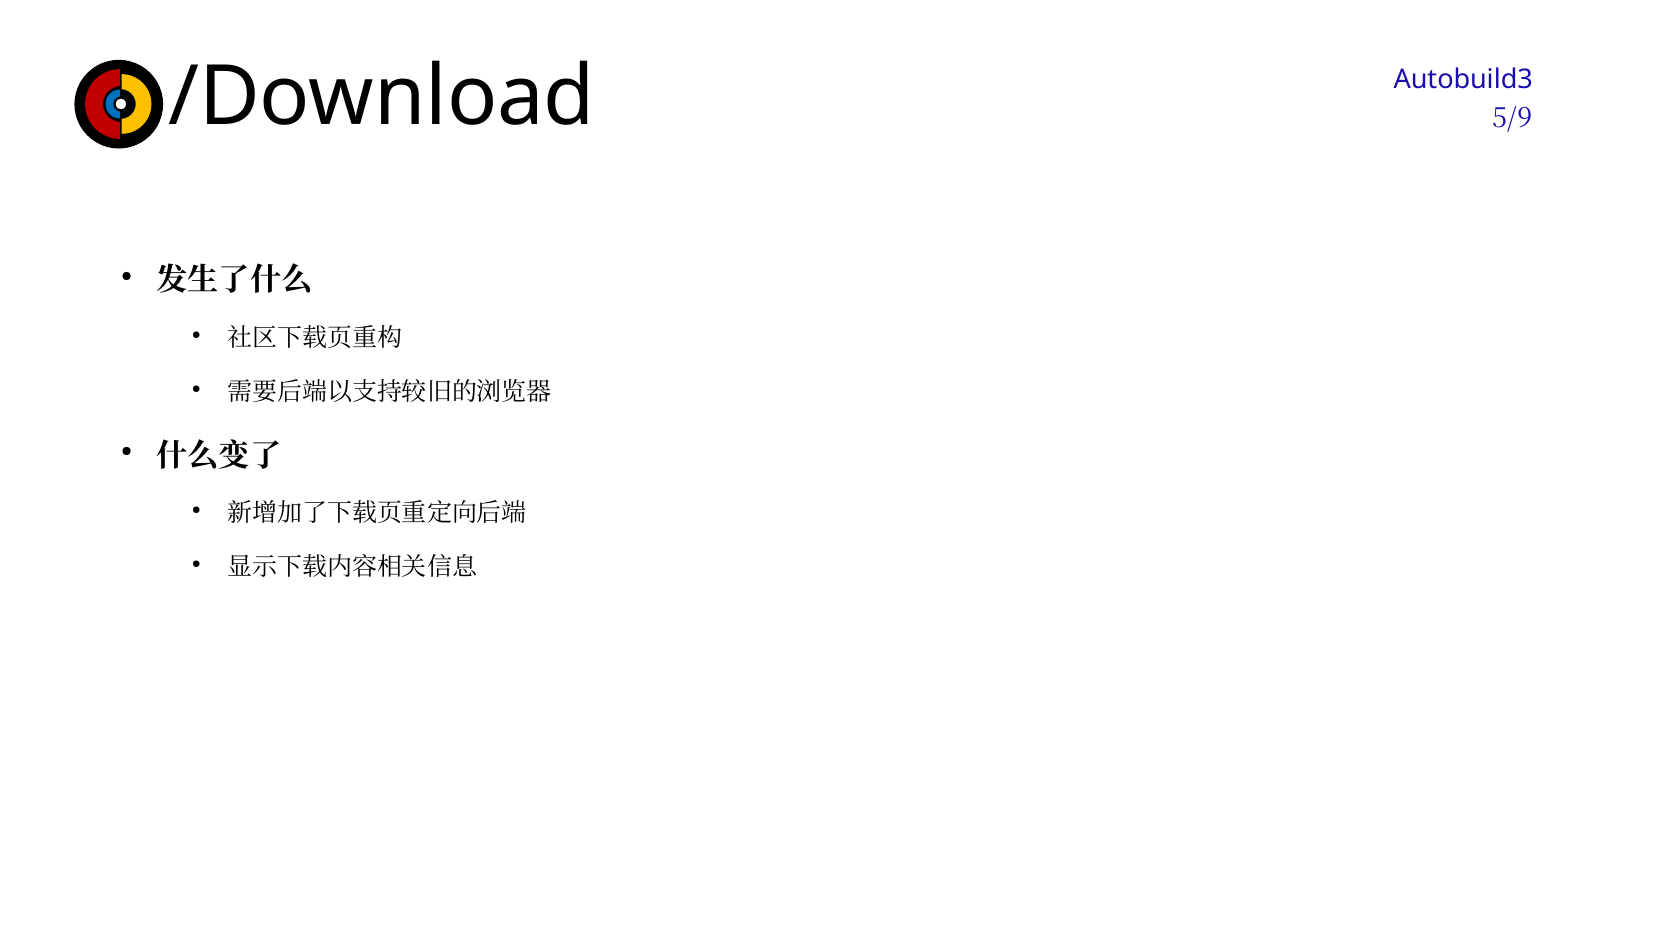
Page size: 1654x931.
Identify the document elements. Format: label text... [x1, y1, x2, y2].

picture [71, 57, 153, 151]
text_box Autobuild3 <编号>/9 [1378, 52, 1600, 223]
text_box 发生了什么 社区下载页重构 需要后端以支持较旧的浏览器 什么变了 新增加了下载页重定向后端 显示下载内容相关信息 [106, 224, 992, 807]
text_box /Download [153, 28, 697, 163]
